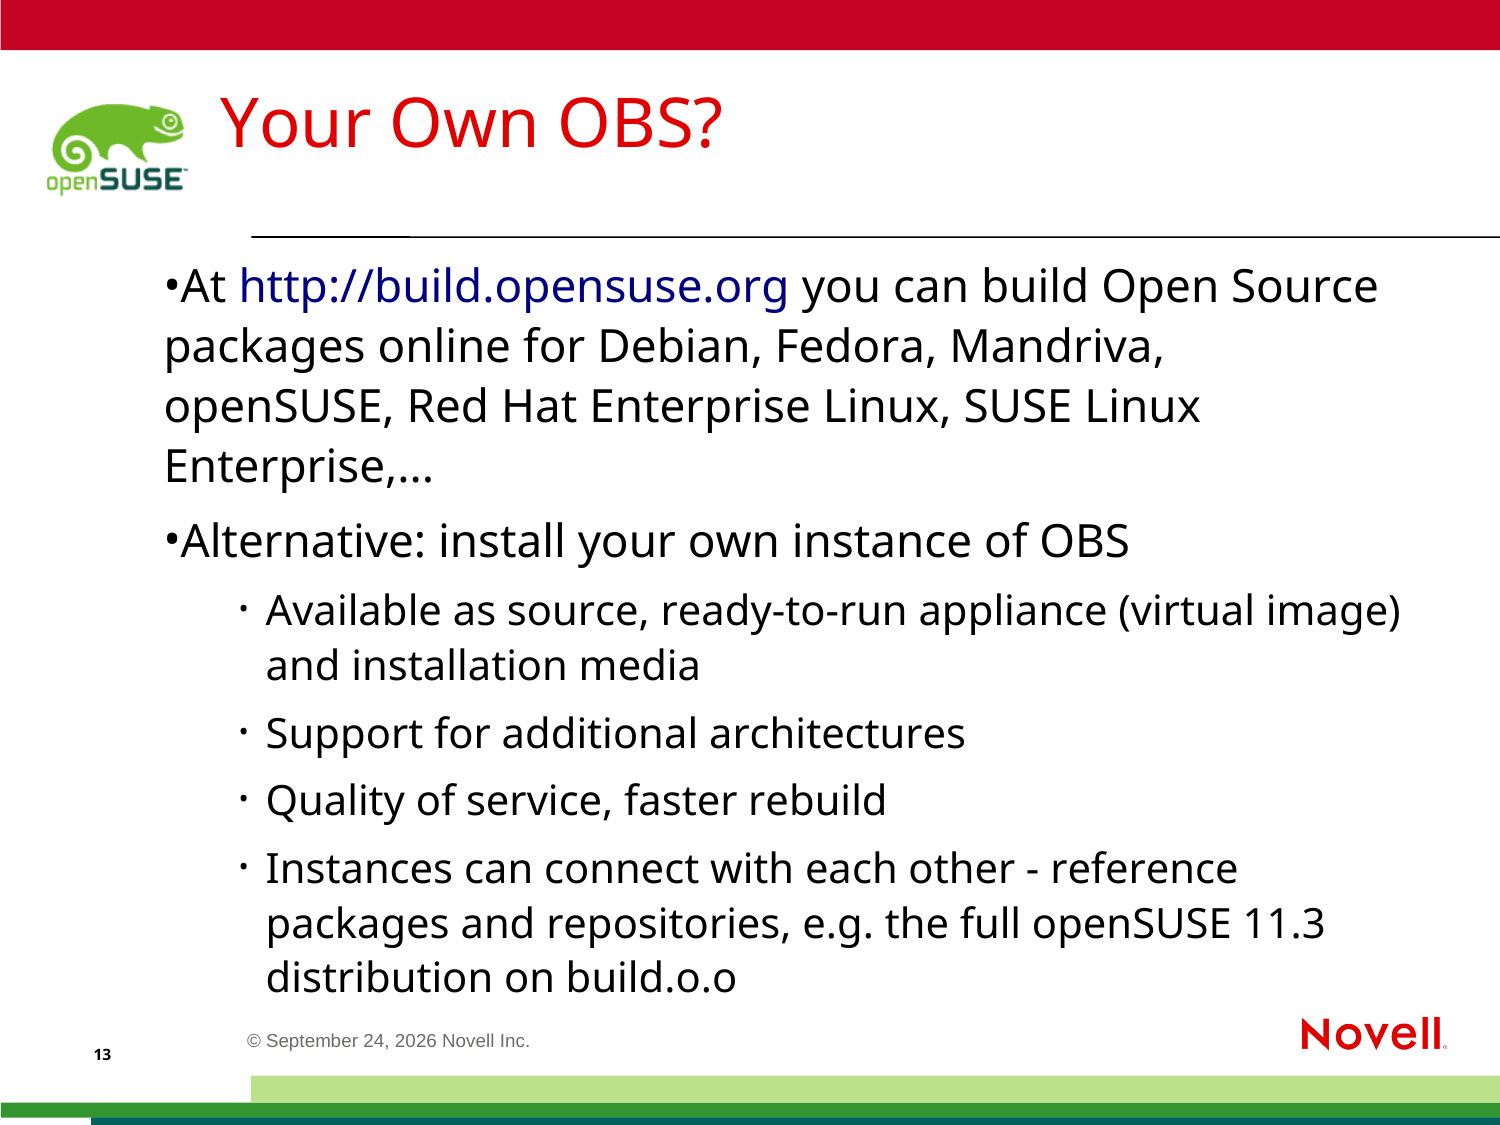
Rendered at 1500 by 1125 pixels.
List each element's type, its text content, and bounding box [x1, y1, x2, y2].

title Your Own OBS? [220, 41, 1383, 205]
picture [47, 104, 188, 197]
picture [1295, 1011, 1453, 1056]
list At http://build.opensuse.org you can build Open Source packages online for Debian, Fedora, Mandriva, openSUSE, Red Hat Enterprise Linux, SUSE Linux Enterprise,... Alternative: install your own instance of OBS Available as source, ready-to-run appliance (virtual image) and installation media Support for additional architectures Quality of service, faster rebuild Instances can connect with each other - reference packages and repositories, e.g. the full openSUSE 11.3 distribution on build.o.o [163, 254, 1404, 854]
